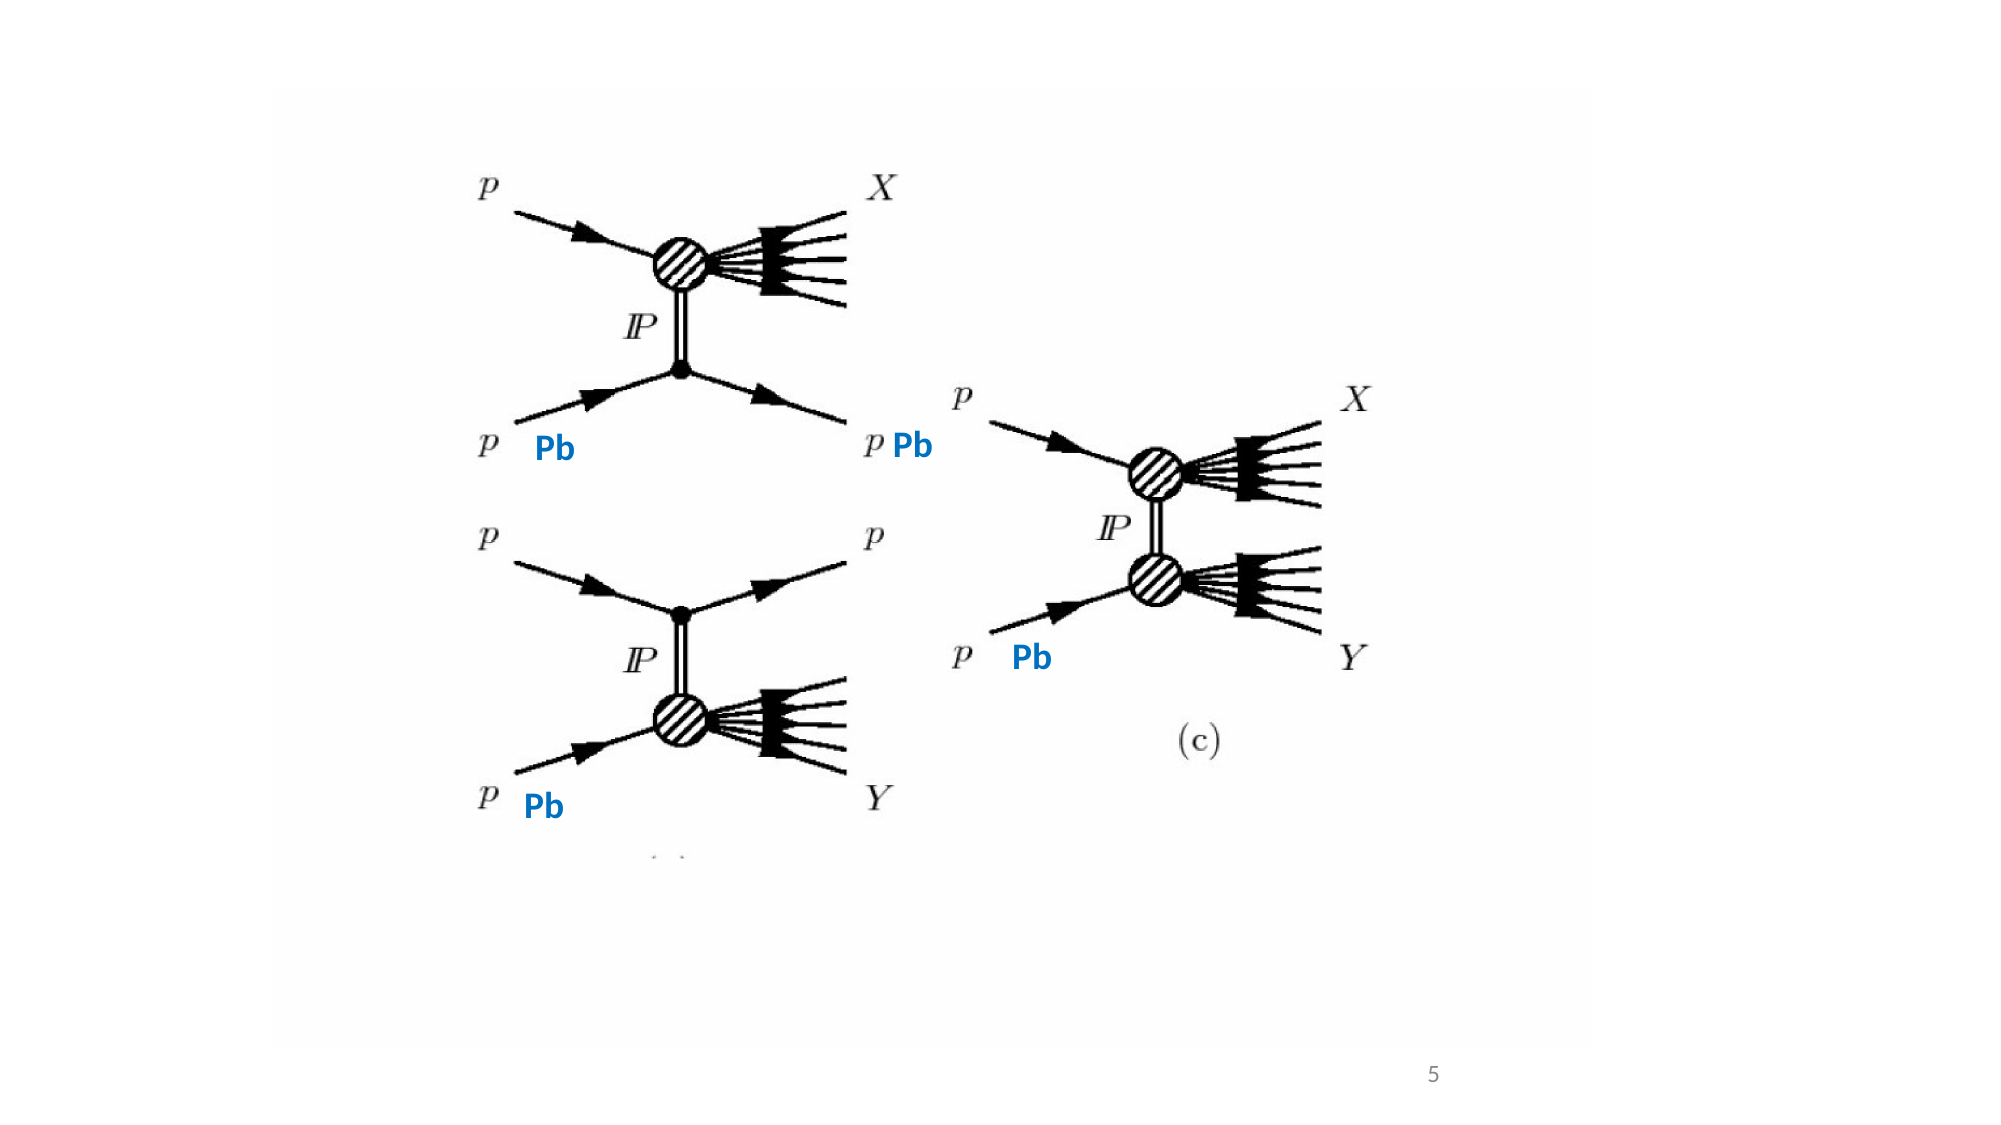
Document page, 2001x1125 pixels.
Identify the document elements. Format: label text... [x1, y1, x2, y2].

text_box Pb [997, 624, 1077, 686]
picture [268, 83, 1597, 1048]
text_box Pb [877, 412, 958, 474]
text_box Pb [509, 773, 589, 834]
text_box [1412, 1042, 1863, 1103]
text_box Pb [520, 415, 601, 477]
